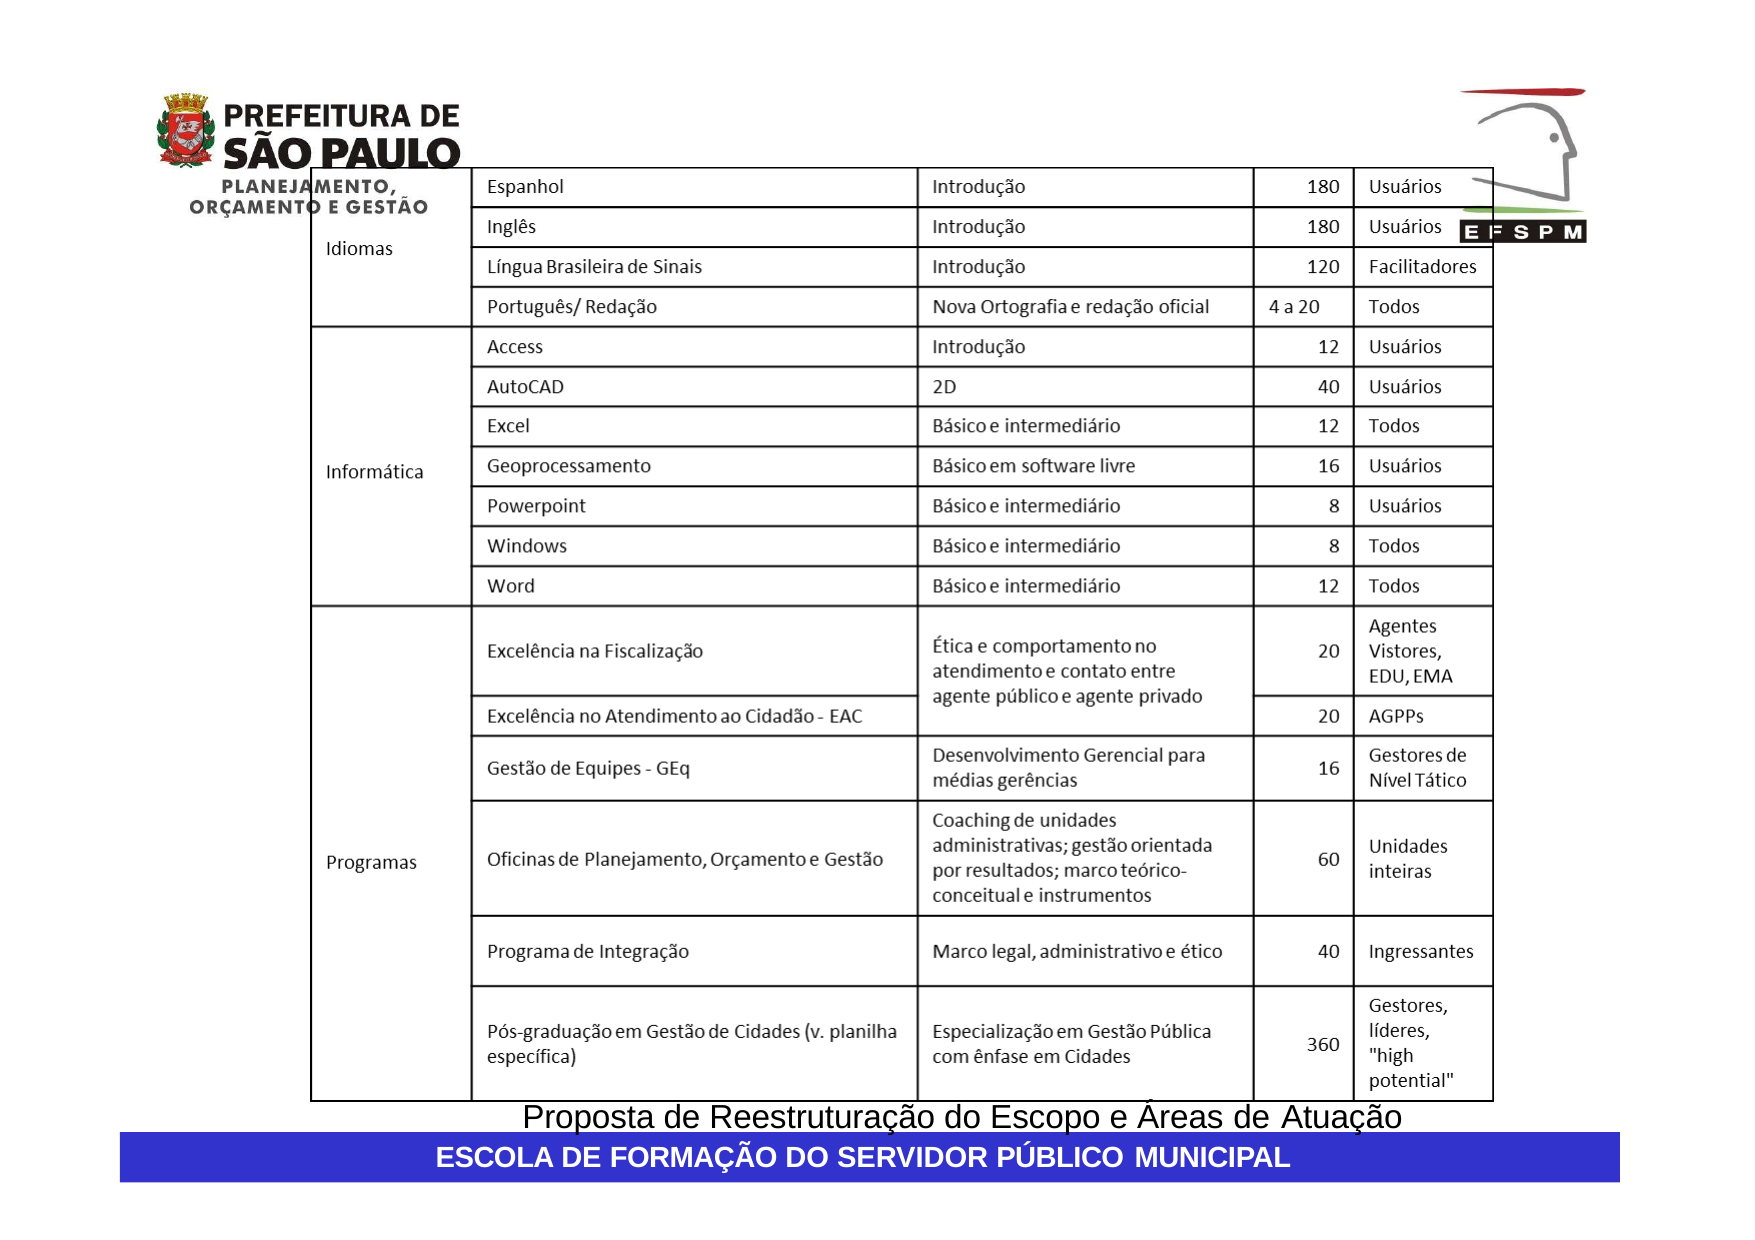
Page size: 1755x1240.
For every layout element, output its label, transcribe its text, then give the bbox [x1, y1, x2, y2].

text_box ESCOLA DE FORMAÇÃO DO SERVIDOR PÚBLICO MUNICIPAL [433, 1134, 1298, 1178]
text_box Proposta de Reestruturação do Escopo e Áreas de Atuação [520, 1093, 1411, 1138]
picture [310, 168, 1494, 1106]
